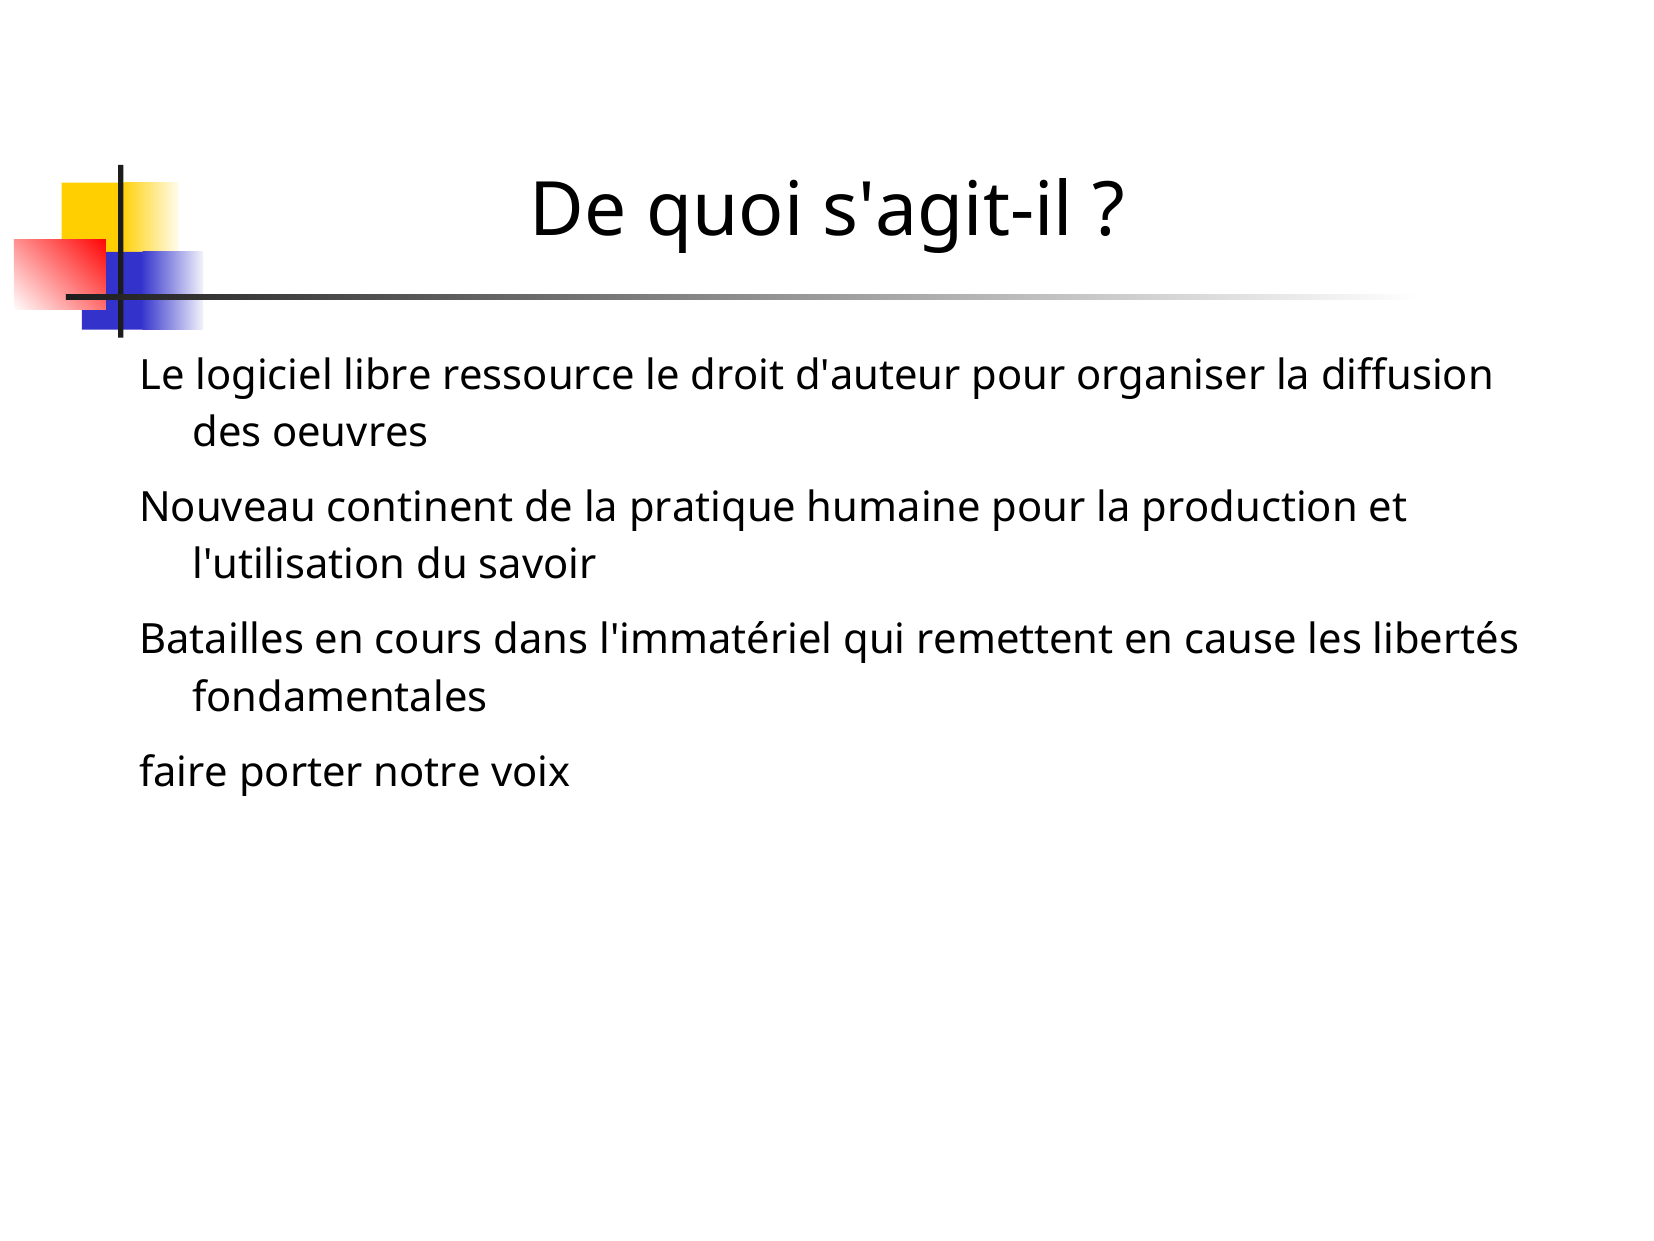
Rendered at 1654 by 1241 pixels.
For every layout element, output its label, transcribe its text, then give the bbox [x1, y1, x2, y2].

title De quoi s'agit-il ? [121, 102, 1534, 311]
list Le logiciel libre ressource le droit d'auteur pour organiser la diffusion des oeuvres Nouveau continent de la pratique humaine pour la production et l'utilisation du savoir Batailles en cours dans l'immatériel qui remettent en cause les libertés fondamentales faire porter notre voix [121, 344, 1534, 1127]
